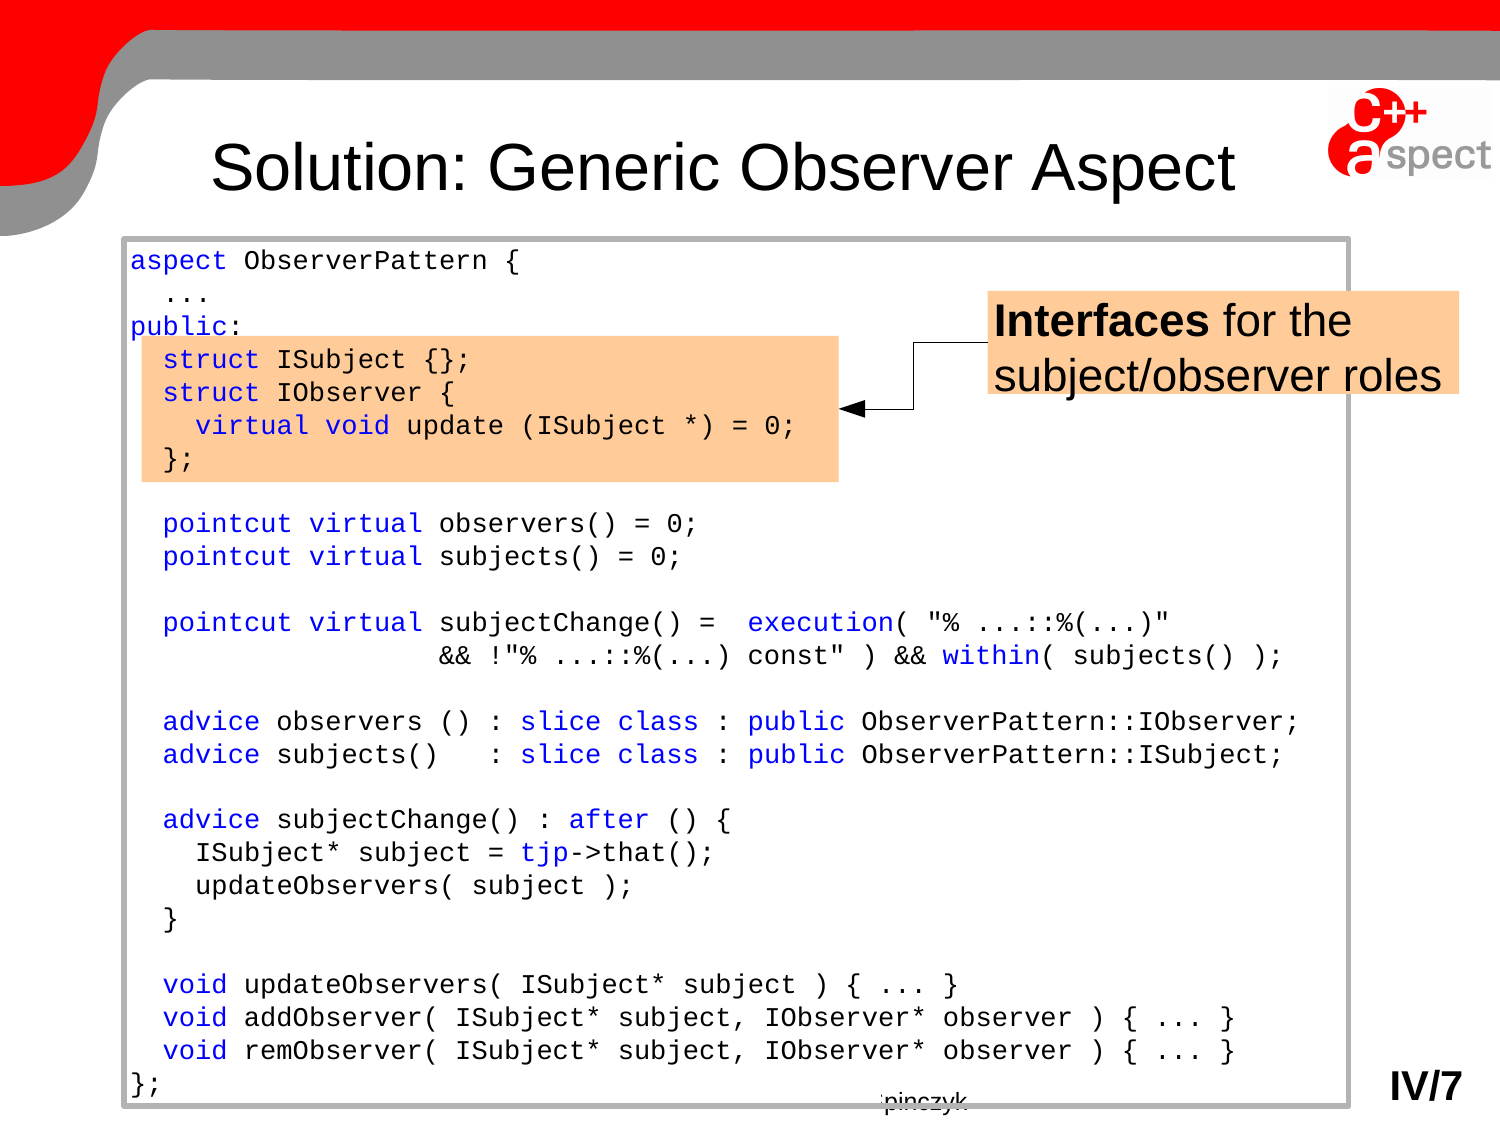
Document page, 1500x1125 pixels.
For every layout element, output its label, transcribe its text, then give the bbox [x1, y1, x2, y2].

text_box [0, 1036, 881, 1125]
text_box aspect ObserverPattern { ... public: struct ISubject {}; struct IObserver { virtual void update (ISubject *) = 0; }; pointcut virtual observers() = 0; pointcut virtual subjects() = 0; pointcut virtual subjectChange() = execution( "% ...::%(...)" && !"% ...::%(...) const" ) && within( subjects() ); advice observers () : slice class : public ObserverPattern::IObserver; advice subjects() : slice class : public ObserverPattern::ISubject; advice subjectChange() : after () { ISubject* subject = tjp->that(); updateObservers( subject ); } void updateObservers( ISubject* subject ) { ... } void addObserver( ISubject* subject, IObserver* observer ) { ... } void remObserver( ISubject* subject, IObserver* observer ) { ... } }; [124, 268, 1349, 1104]
title Solution: Generic Observer Aspect [87, 60, 1360, 268]
text_box Interfaces for the subject/observer roles [987, 290, 1460, 394]
